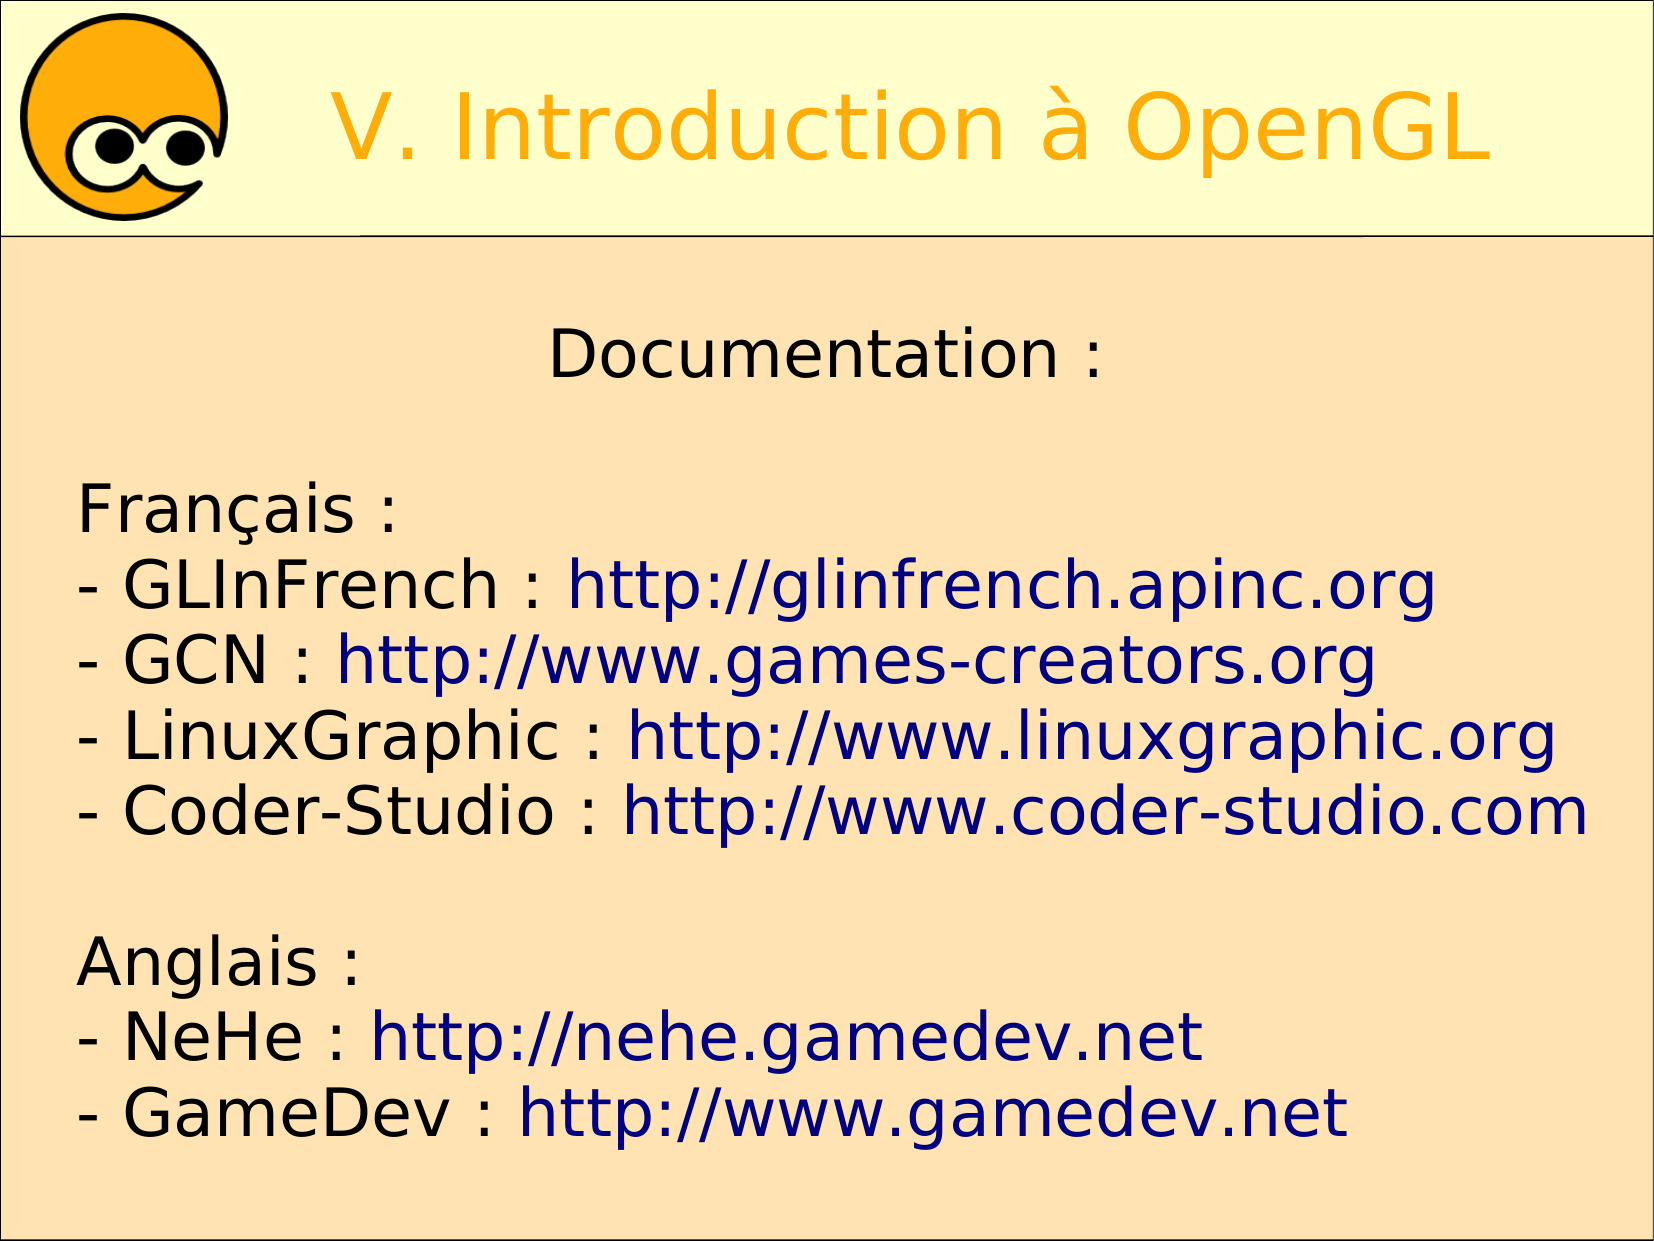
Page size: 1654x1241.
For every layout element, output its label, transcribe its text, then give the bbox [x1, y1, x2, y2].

title V. Introduction à OpenGL [252, 28, 1571, 228]
text_box Français : - GLInFrench : http://glinfrench.apinc.org - GCN : http://www.games-creators.org - LinuxGraphic : http://www.linuxgraphic.org - Coder-Studio : http://www.coder-studio.com Anglais : - NeHe : http://nehe.gamedev.net - GameDev : http://www.gamedev.net [76, 442, 1625, 1182]
subtitle Documentation : [82, 297, 1571, 414]
picture [20, 13, 228, 221]
